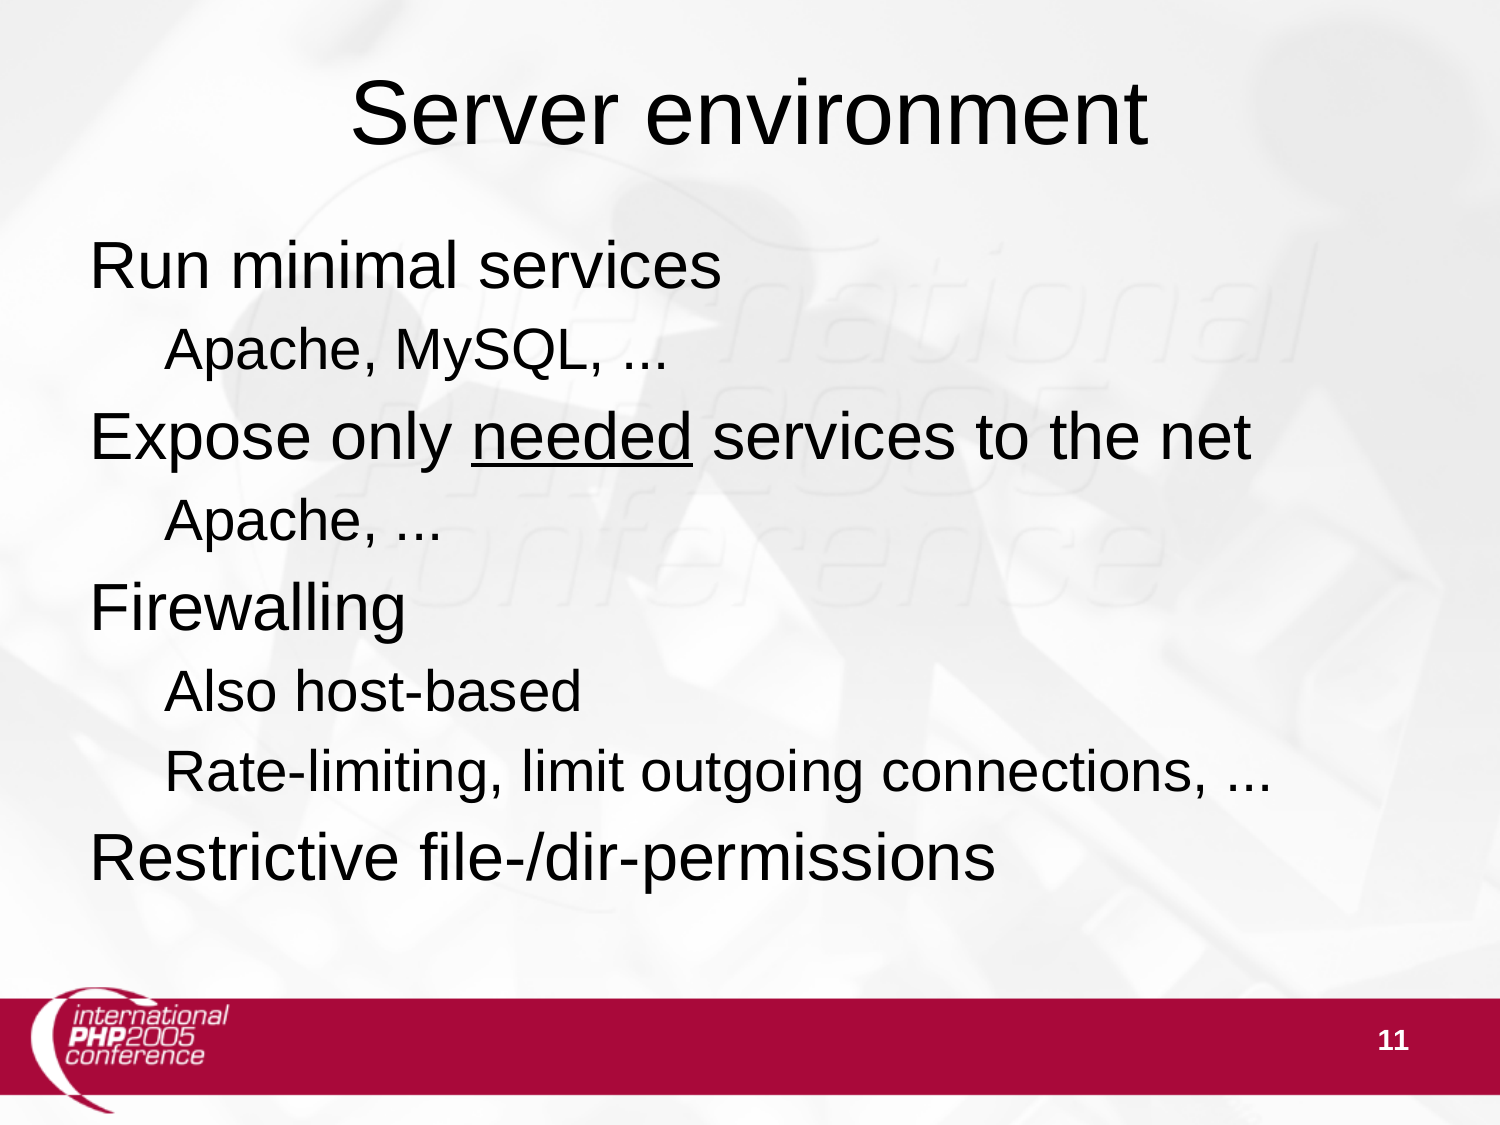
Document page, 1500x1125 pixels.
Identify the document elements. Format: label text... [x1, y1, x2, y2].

picture [0, 0, 1500, 1125]
title Server environment [75, 18, 1426, 207]
list Run minimal services Apache, MySQL, ... Expose only needed services to the net Apache, ... Firewalling Also host-based Rate-limiting, limit outgoing connections, ... Restrictive file-/dir-permissions [75, 220, 1426, 977]
